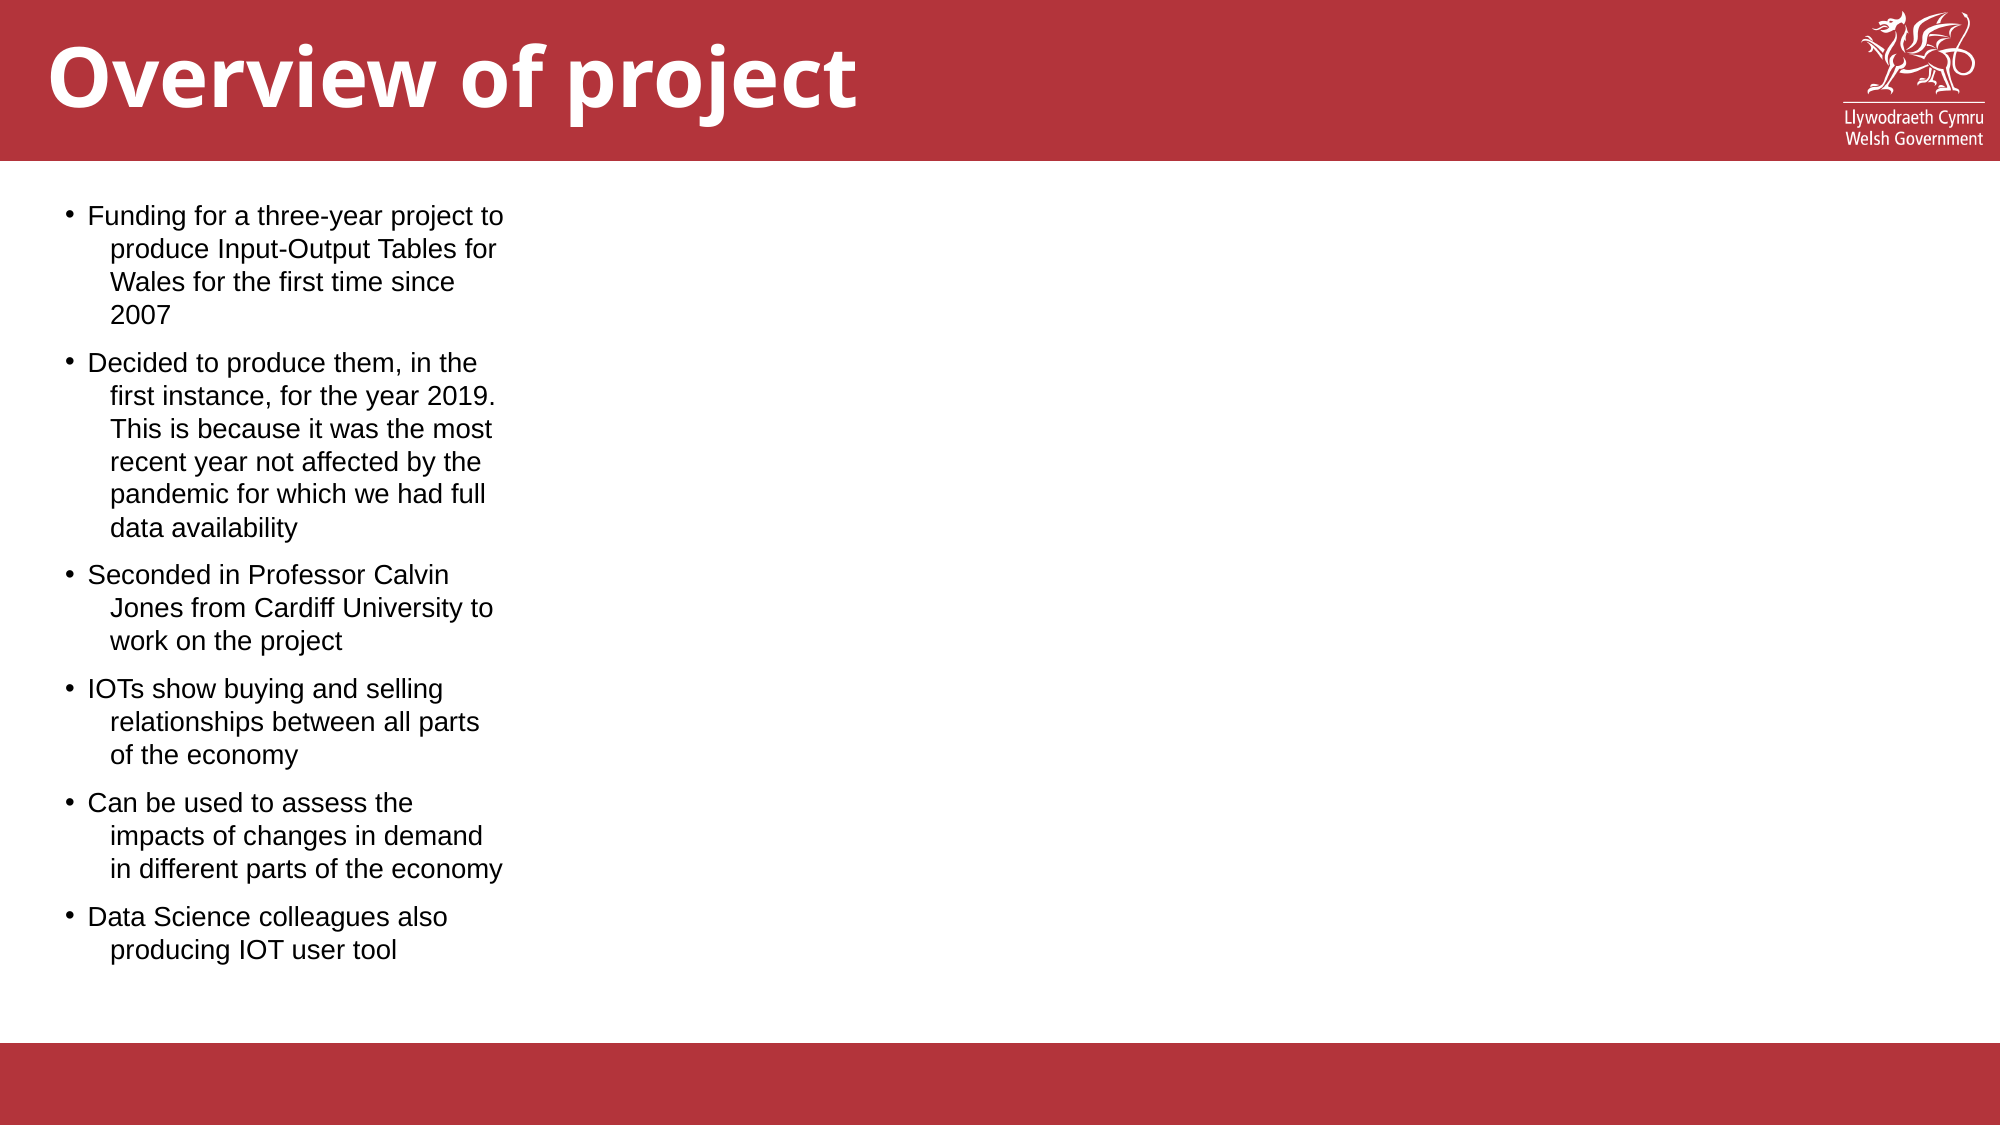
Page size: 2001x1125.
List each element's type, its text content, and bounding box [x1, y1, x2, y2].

list Funding for a three-year project to produce Input-Output Tables for Wales for the first time since 2007 Decided to produce them, in the first instance, for the year 2019. This is because it was the most recent year not affected by the pandemic for which we had full data availability Seconded in Professor Calvin Jones from Cardiff University to work on the project IOTs show buying and selling relationships between all parts of the economy Can be used to assess the impacts of changes in demand in different parts of the economy Data Science colleagues also producing IOT user tool [50, 190, 1840, 1016]
title Overview of project [31, 27, 1757, 134]
